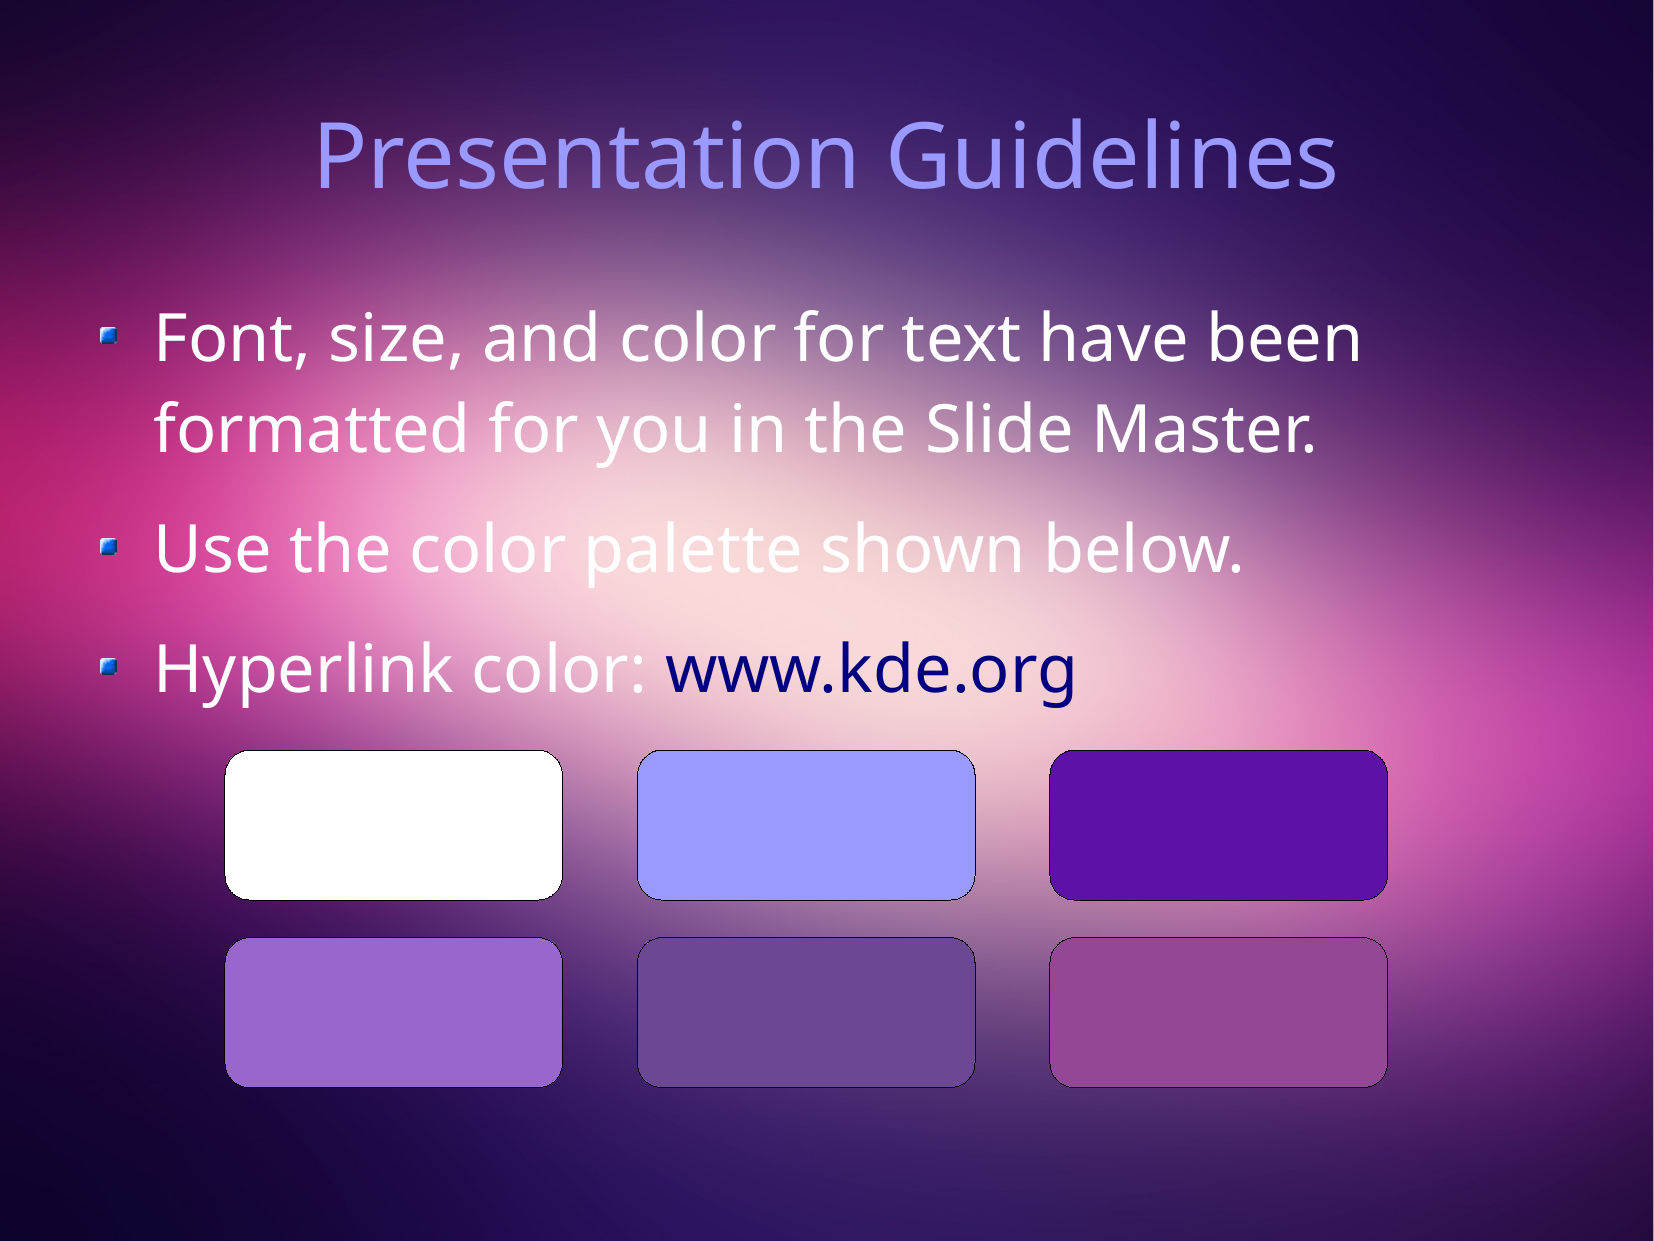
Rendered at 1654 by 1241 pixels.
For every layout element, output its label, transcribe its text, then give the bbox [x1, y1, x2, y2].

picture [0, 0, 1654, 1241]
title Presentation Guidelines [82, 49, 1571, 257]
text_box [1049, 750, 1388, 901]
text_box [224, 750, 563, 901]
text_box [224, 937, 563, 1088]
text_box [637, 750, 976, 901]
text_box [1049, 937, 1388, 1088]
text_box [637, 937, 976, 1088]
list Font, size, and color for text have been formatted for you in the Slide Master. Use the color palette shown below. Hyperlink color: www.kde.org [82, 290, 1571, 1094]
